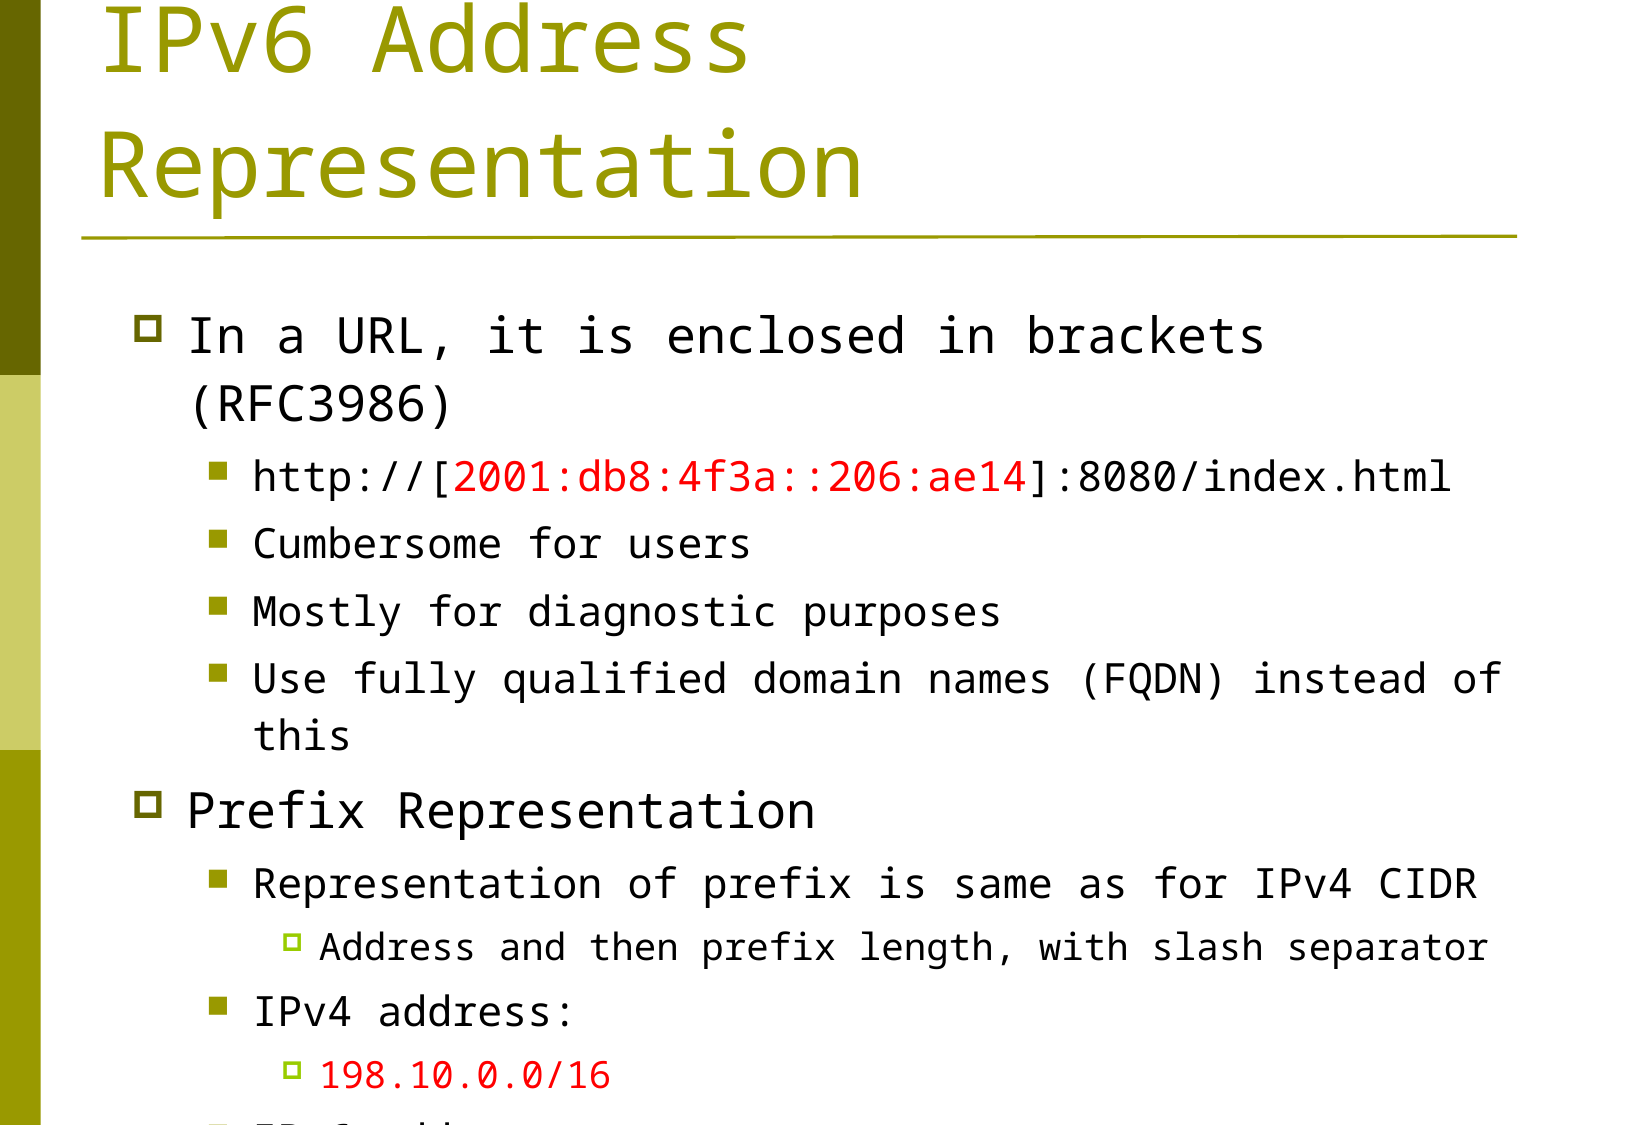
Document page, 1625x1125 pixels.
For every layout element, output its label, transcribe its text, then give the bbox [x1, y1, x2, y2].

title IPv6 Address Representation [81, 3, 1544, 233]
list In a URL, it is enclosed in brackets (RFC3986)‏ http://[2001:db8:4f3a::206:ae14]:8080/index.html Cumbersome for users Mostly for diagnostic purposes Use fully qualified domain names (FQDN)‏ instead of this Prefix Representation Representation of prefix is same as for IPv4 CIDR Address and then prefix length, with slash separator IPv4 address: 198.10.0.0/16 IPv6 address: 2001:db8:12::/40 [116, 292, 1528, 1063]
